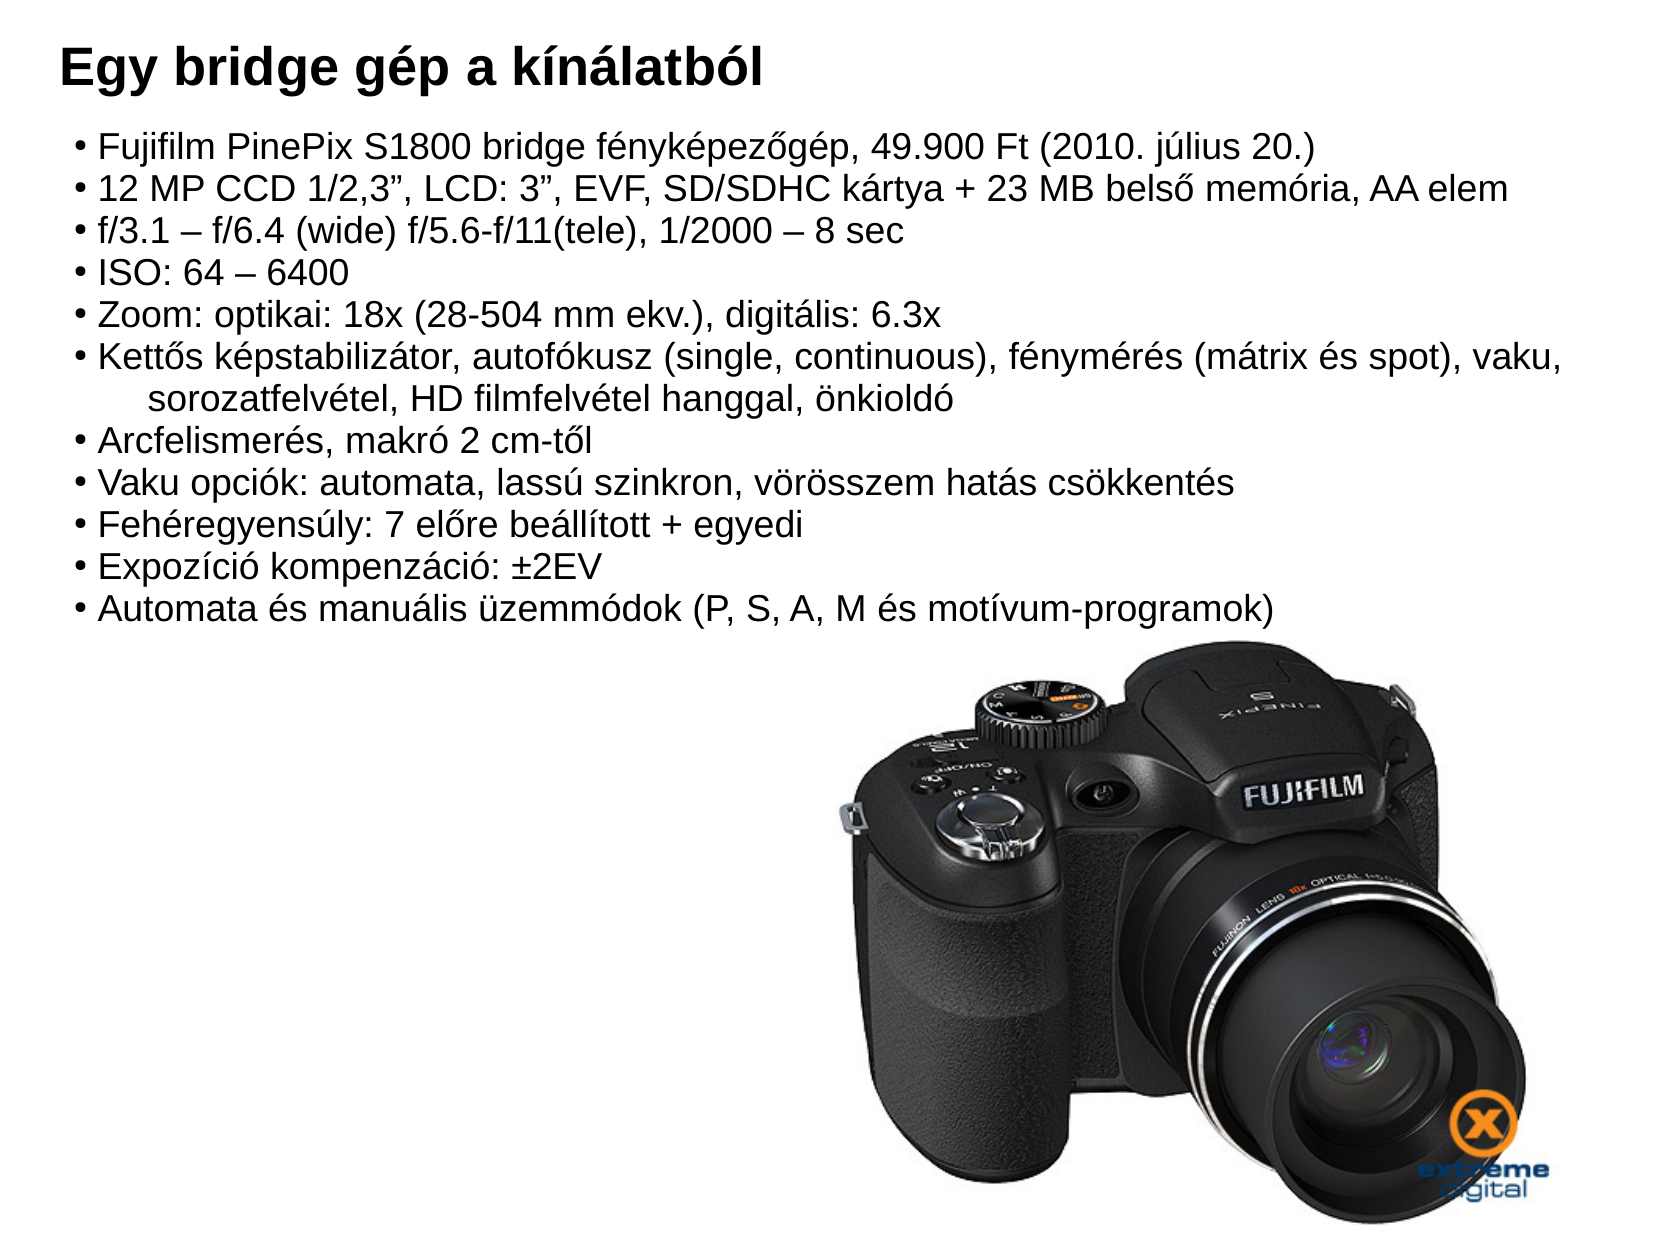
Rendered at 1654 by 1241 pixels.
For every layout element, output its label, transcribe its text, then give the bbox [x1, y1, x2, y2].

text_box Egy bridge gép a kínálatból [44, 29, 780, 107]
picture [797, 639, 1579, 1226]
text_box Fujifilm PinePix S1800 bridge fényképezőgép, 49.900 Ft (2010. július 20.) 12 MP CCD 1/2,3”, LCD: 3”, EVF, SD/SDHC kártya + 23 MB belső memória, AA elem f/3.1 – f/6.4 (wide) f/5.6-f/11(tele), 1/2000 – 8 sec ISO: 64 – 6400 Zoom: optikai: 18x (28-504 mm ekv.), digitális: 6.3x Kettős képstabilizátor, autofókusz (single, continuous), fénymérés (mátrix és spot), vaku, sorozatfelvétel, HD filmfelvétel hanggal, önkioldó Arcfelismerés, makró 2 cm-től Vaku opciók: automata, lassú szinkron, vörösszem hatás csökkentés Fehéregyensúly: 7 előre beállított + egyedi Expozíció kompenzáció: ±2EV Automata és manuális üzemmódok (P, S, A, M és motívum-programok) [59, 118, 1588, 638]
